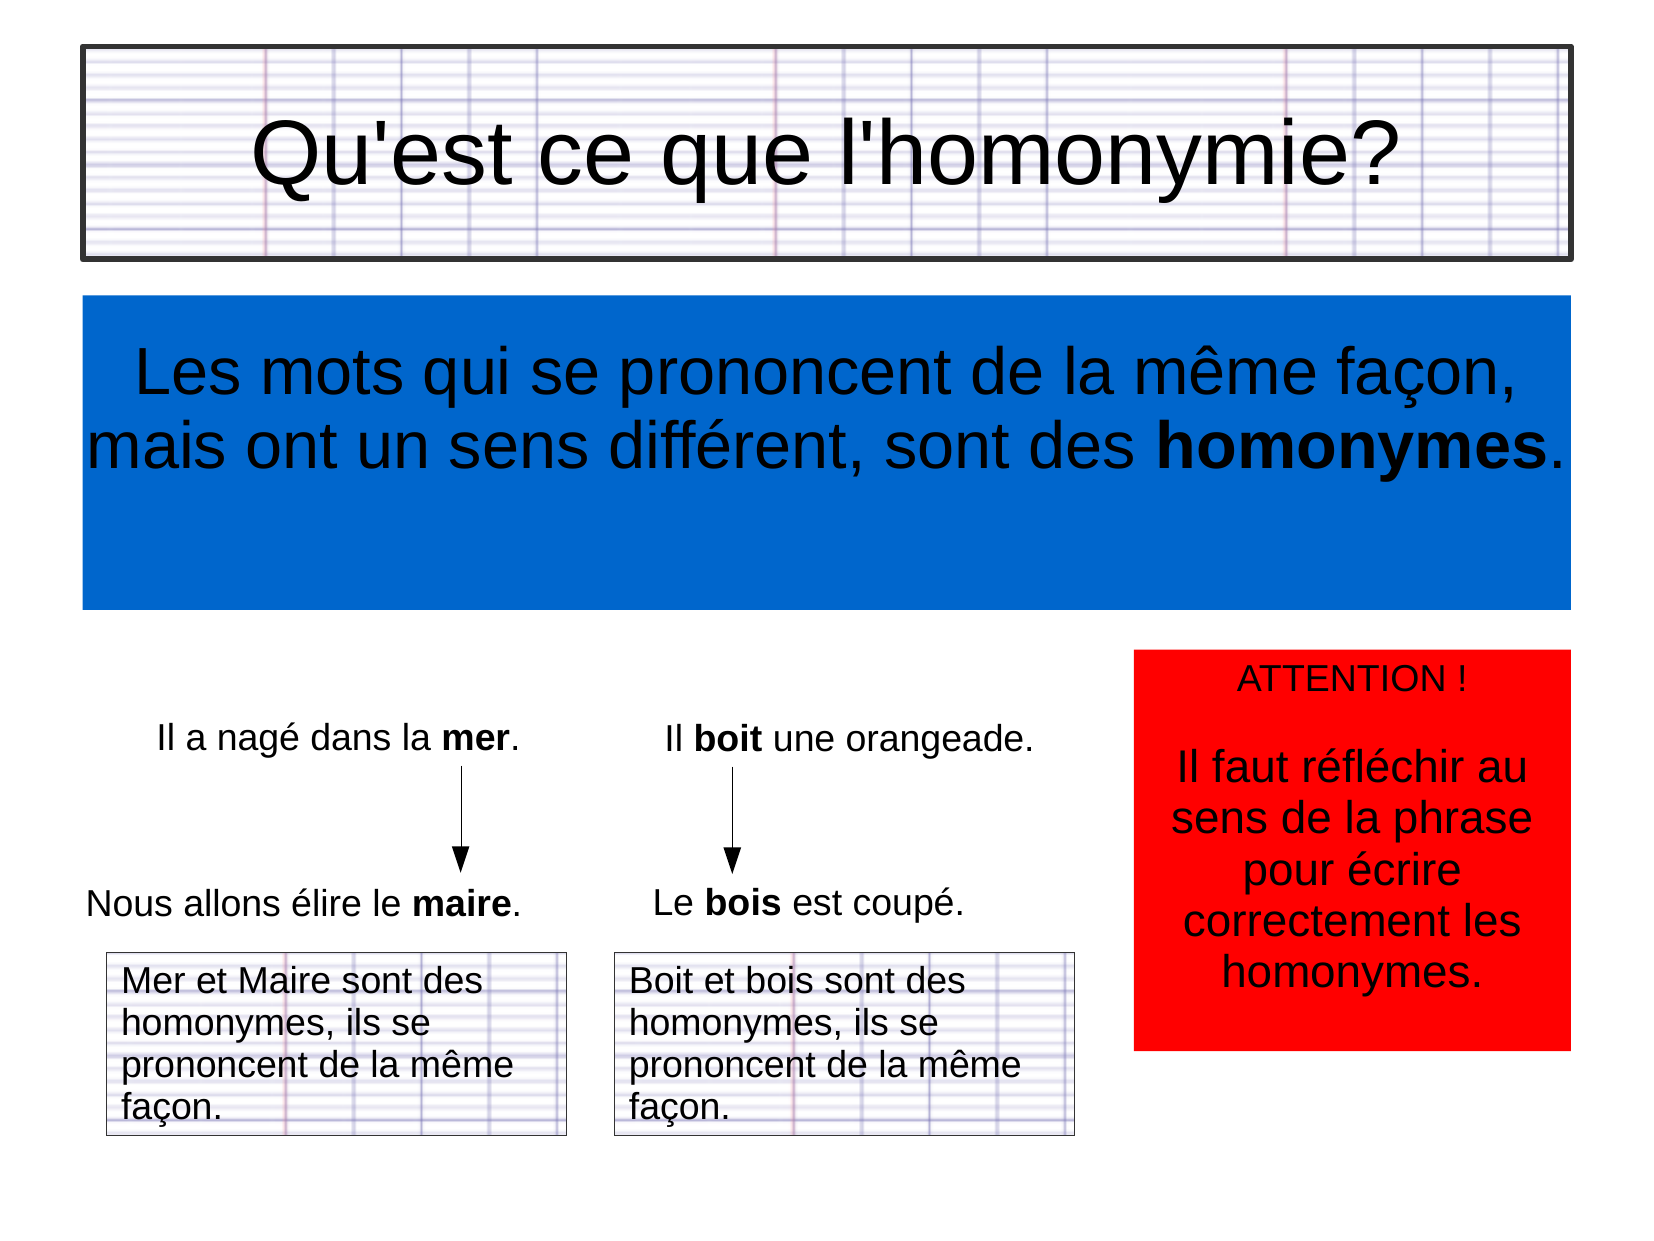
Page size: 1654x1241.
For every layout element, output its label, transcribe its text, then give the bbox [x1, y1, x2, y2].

text_box Il a nagé dans la mer. [141, 708, 544, 767]
text_box ATTENTION ! Il faut réfléchir au sens de la phrase pour écrire correctement les homonymes. [1133, 649, 1571, 1052]
text_box Boit et bois sont des homonymes, ils se prononcent de la même façon. [614, 952, 1075, 1136]
subtitle Les mots qui se prononcent de la même façon, mais ont un sens différent, sont des homonymes. [82, 295, 1571, 610]
text_box Mer et Maire sont des homonymes, ils se prononcent de la même façon. [106, 952, 567, 1136]
title Qu'est ce que l'homonymie? [82, 46, 1571, 260]
text_box Il boit une orangeade. [649, 709, 1052, 768]
text_box Le bois est coupé. [637, 874, 1087, 933]
text_box Nous allons élire le maire. [70, 875, 591, 934]
